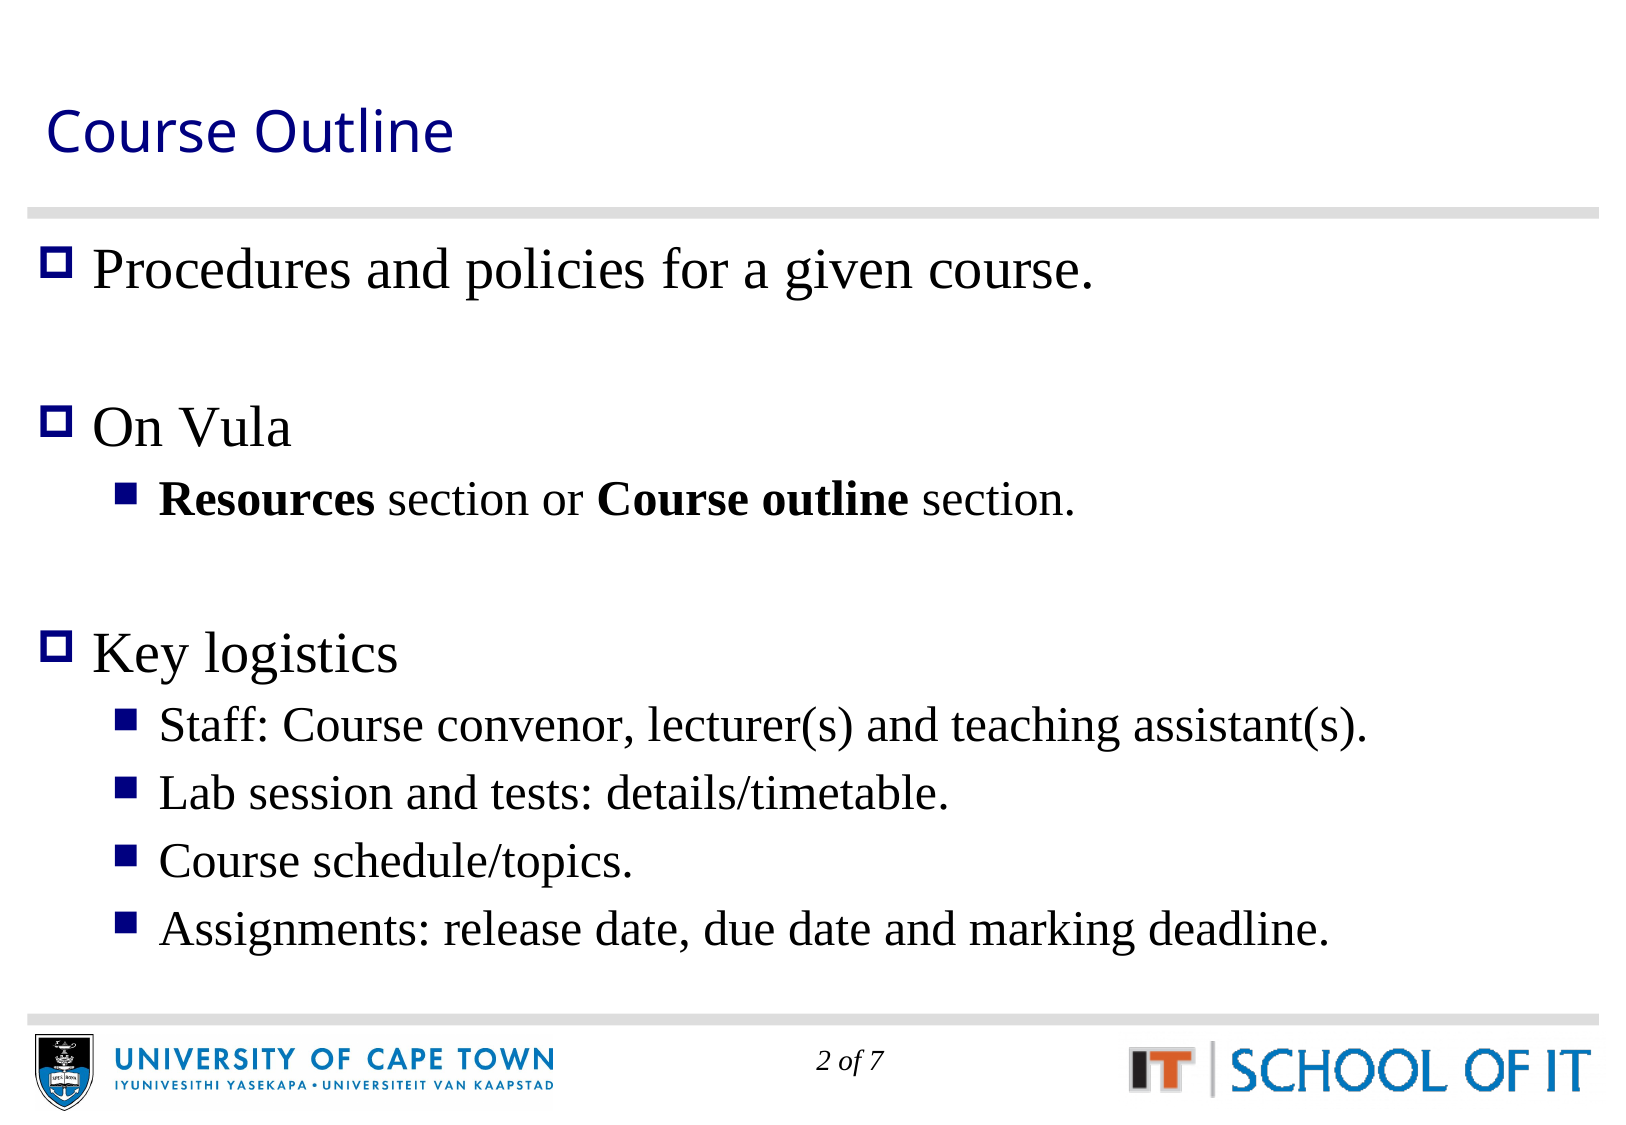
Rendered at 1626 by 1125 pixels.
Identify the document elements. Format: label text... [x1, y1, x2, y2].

picture [1118, 1030, 1606, 1109]
list Procedures and policies for a given course. On Vula Resources section or Course outline section. Key logistics Staff: Course convenor, lecturer(s) and teaching assistant(s). Lab session and tests: details/timetable. Course schedule/topics. Assignments: release date, due date and marking deadline. [36, 236, 1579, 956]
picture [35, 1034, 553, 1111]
title Course Outline [45, 66, 1583, 194]
